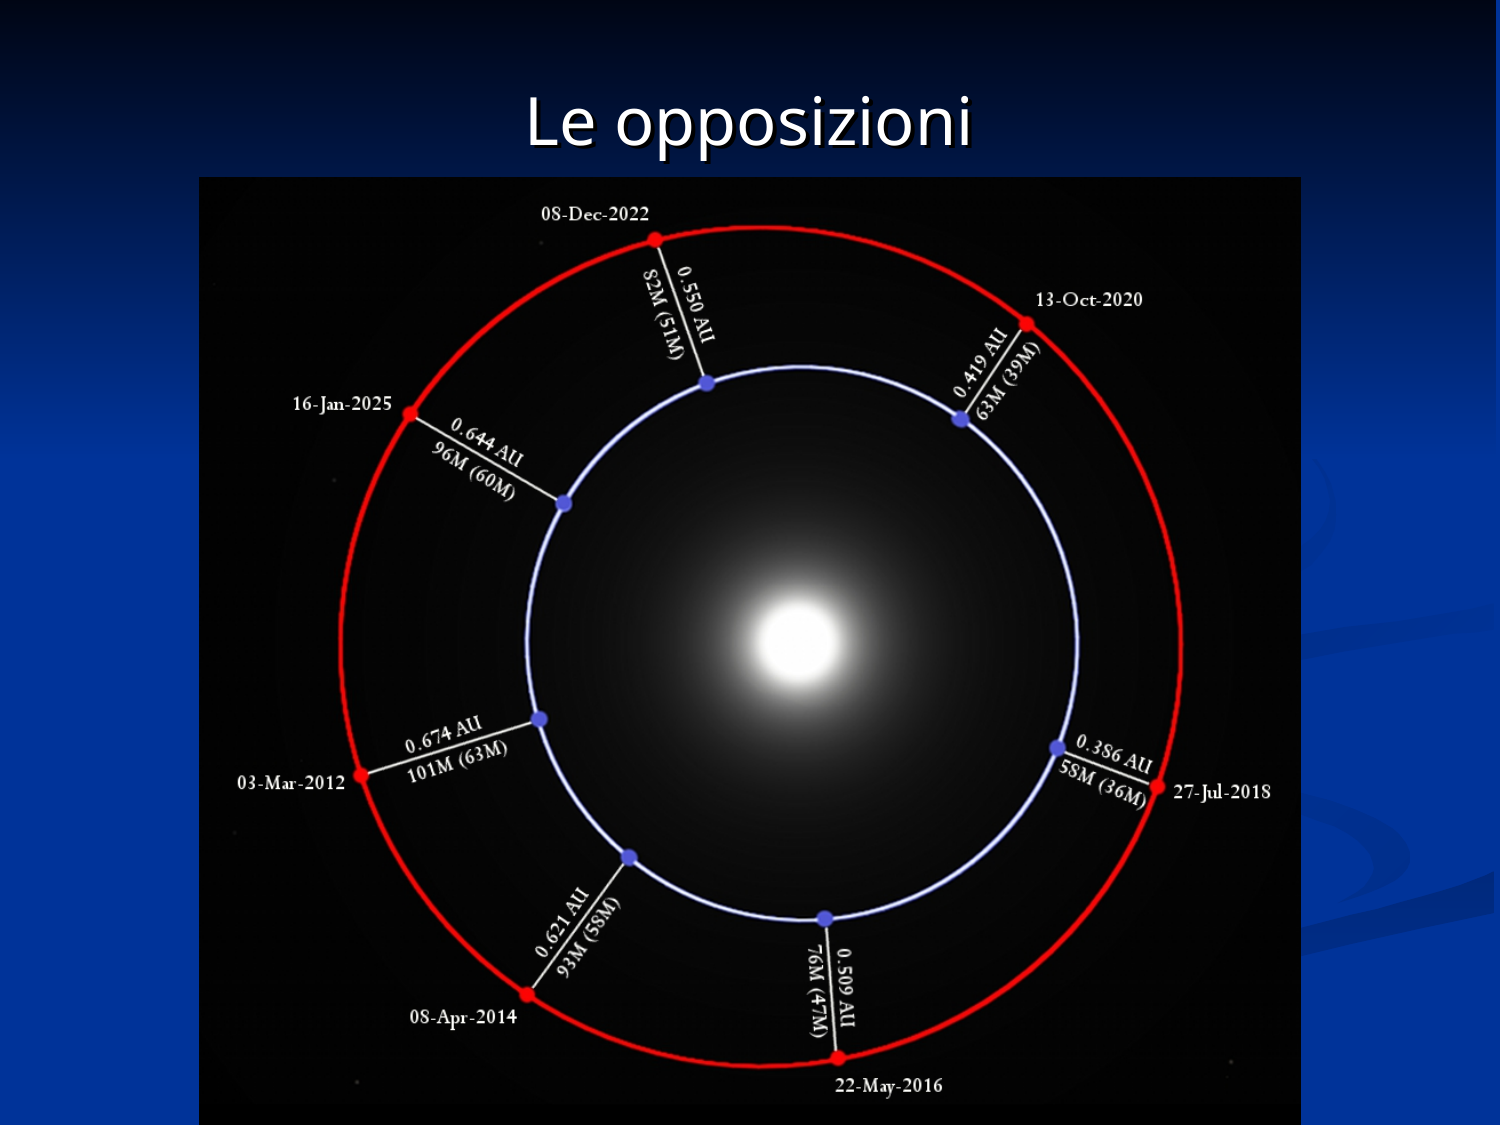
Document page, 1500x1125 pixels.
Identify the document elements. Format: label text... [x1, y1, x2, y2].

text_box Le opposizioni [35, 70, 1465, 178]
picture [199, 177, 1301, 1125]
